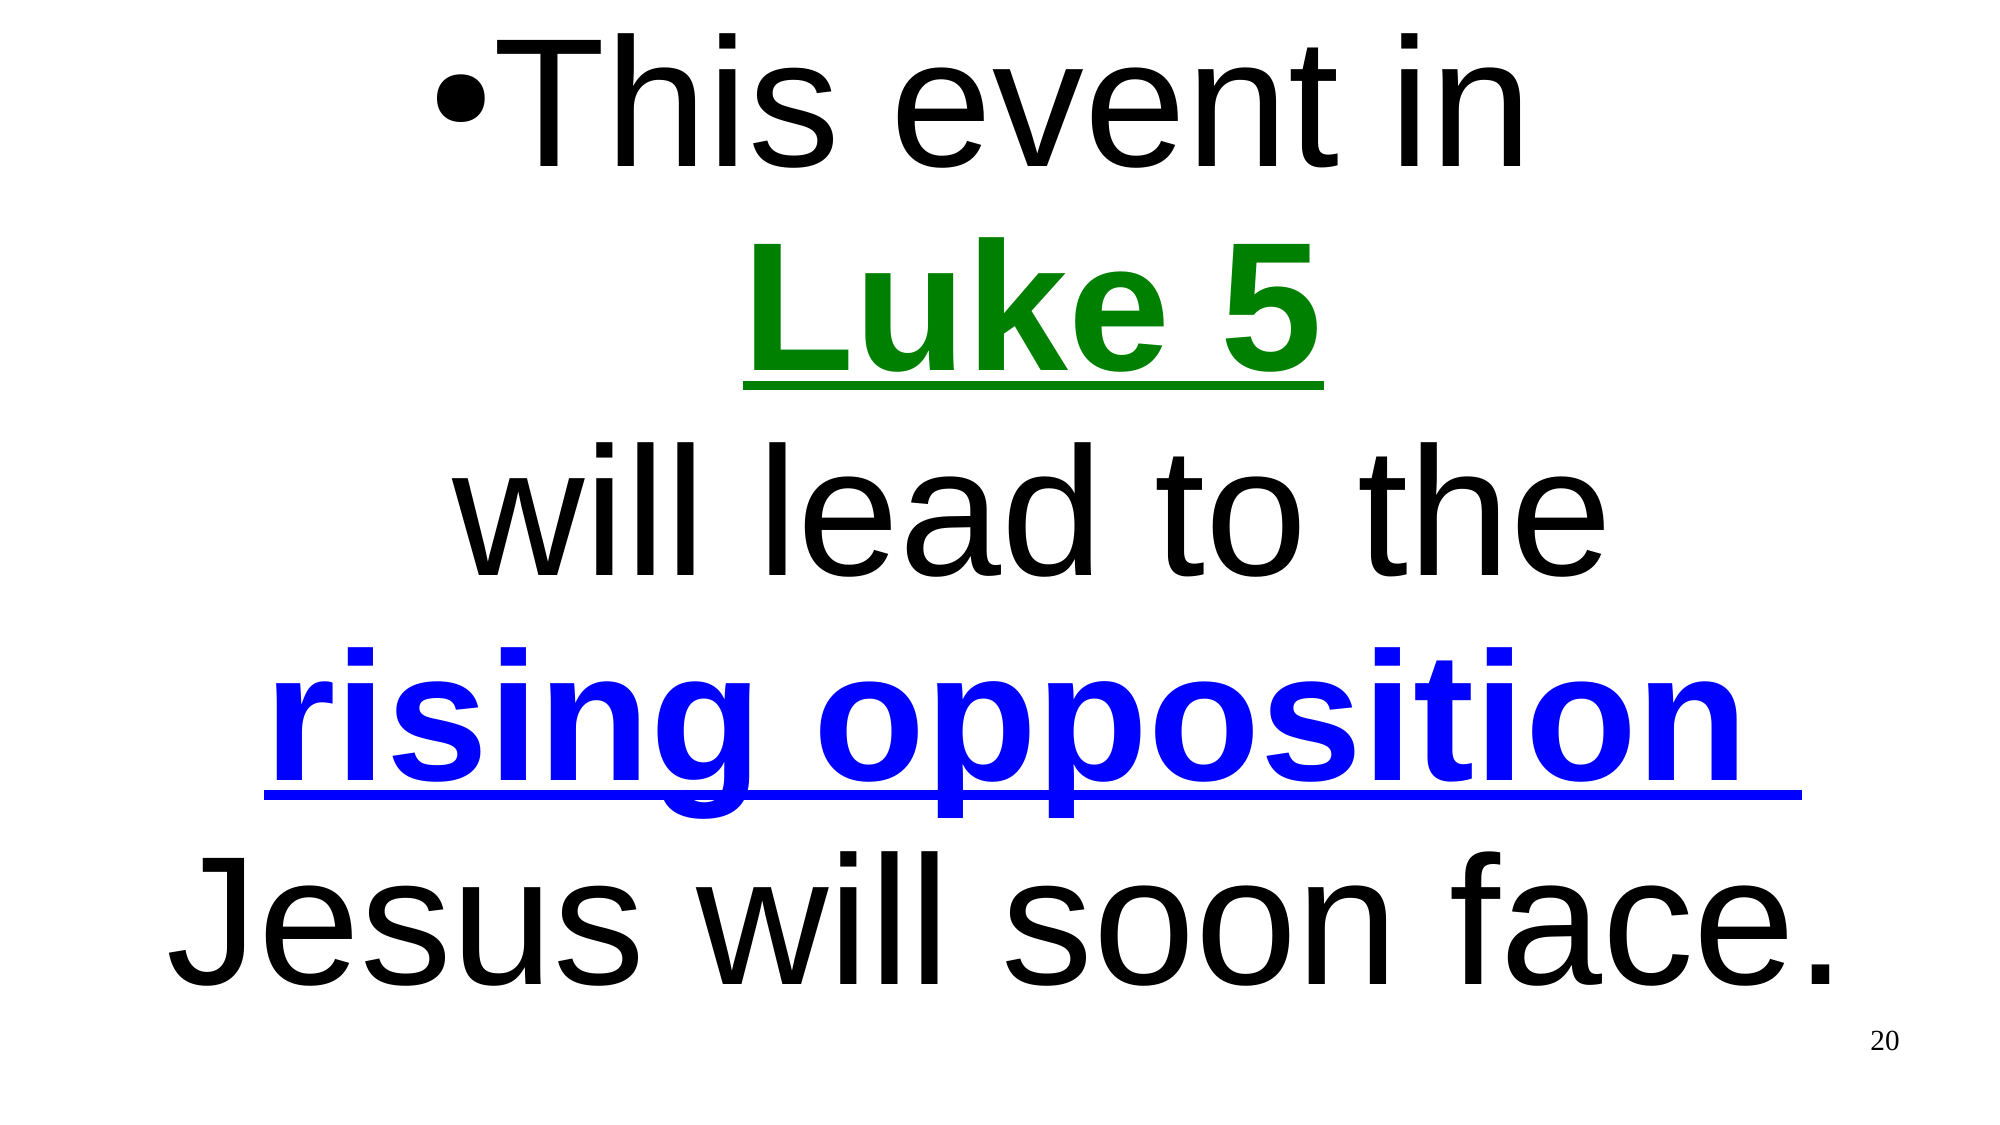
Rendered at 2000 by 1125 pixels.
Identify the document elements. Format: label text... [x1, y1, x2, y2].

list This event in Luke 5 will lead to the rising opposition Jesus will soon face. [0, 0, 1996, 1123]
